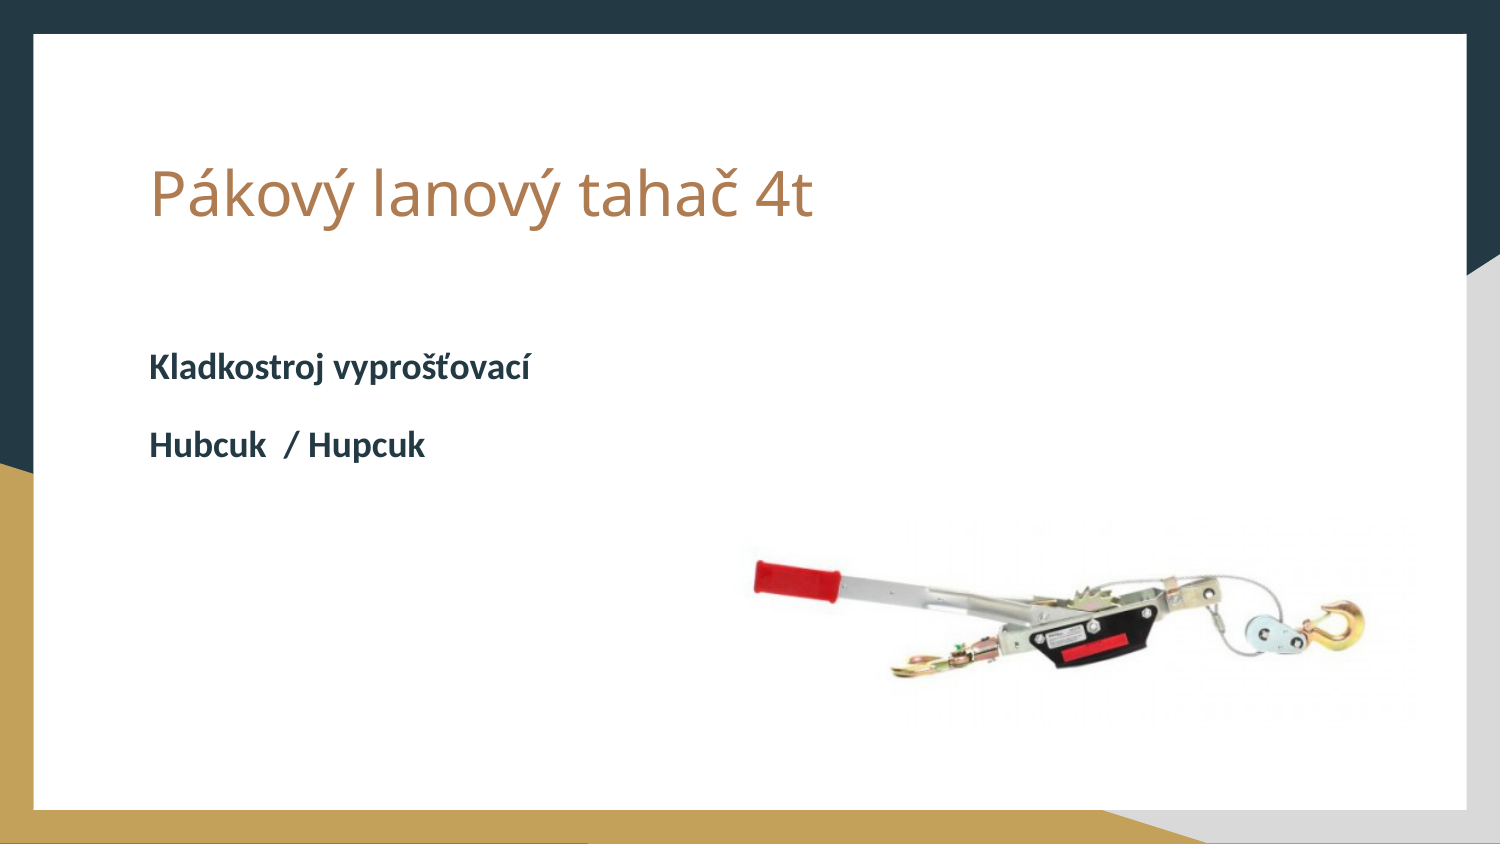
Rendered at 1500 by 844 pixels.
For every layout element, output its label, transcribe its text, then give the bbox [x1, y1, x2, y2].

list Kladkostroj vyprošťovací Hubcuk / Hupcuk [134, 326, 1366, 729]
picture [722, 515, 1416, 729]
title Pákový lanový tahač 4t [134, 138, 1366, 296]
